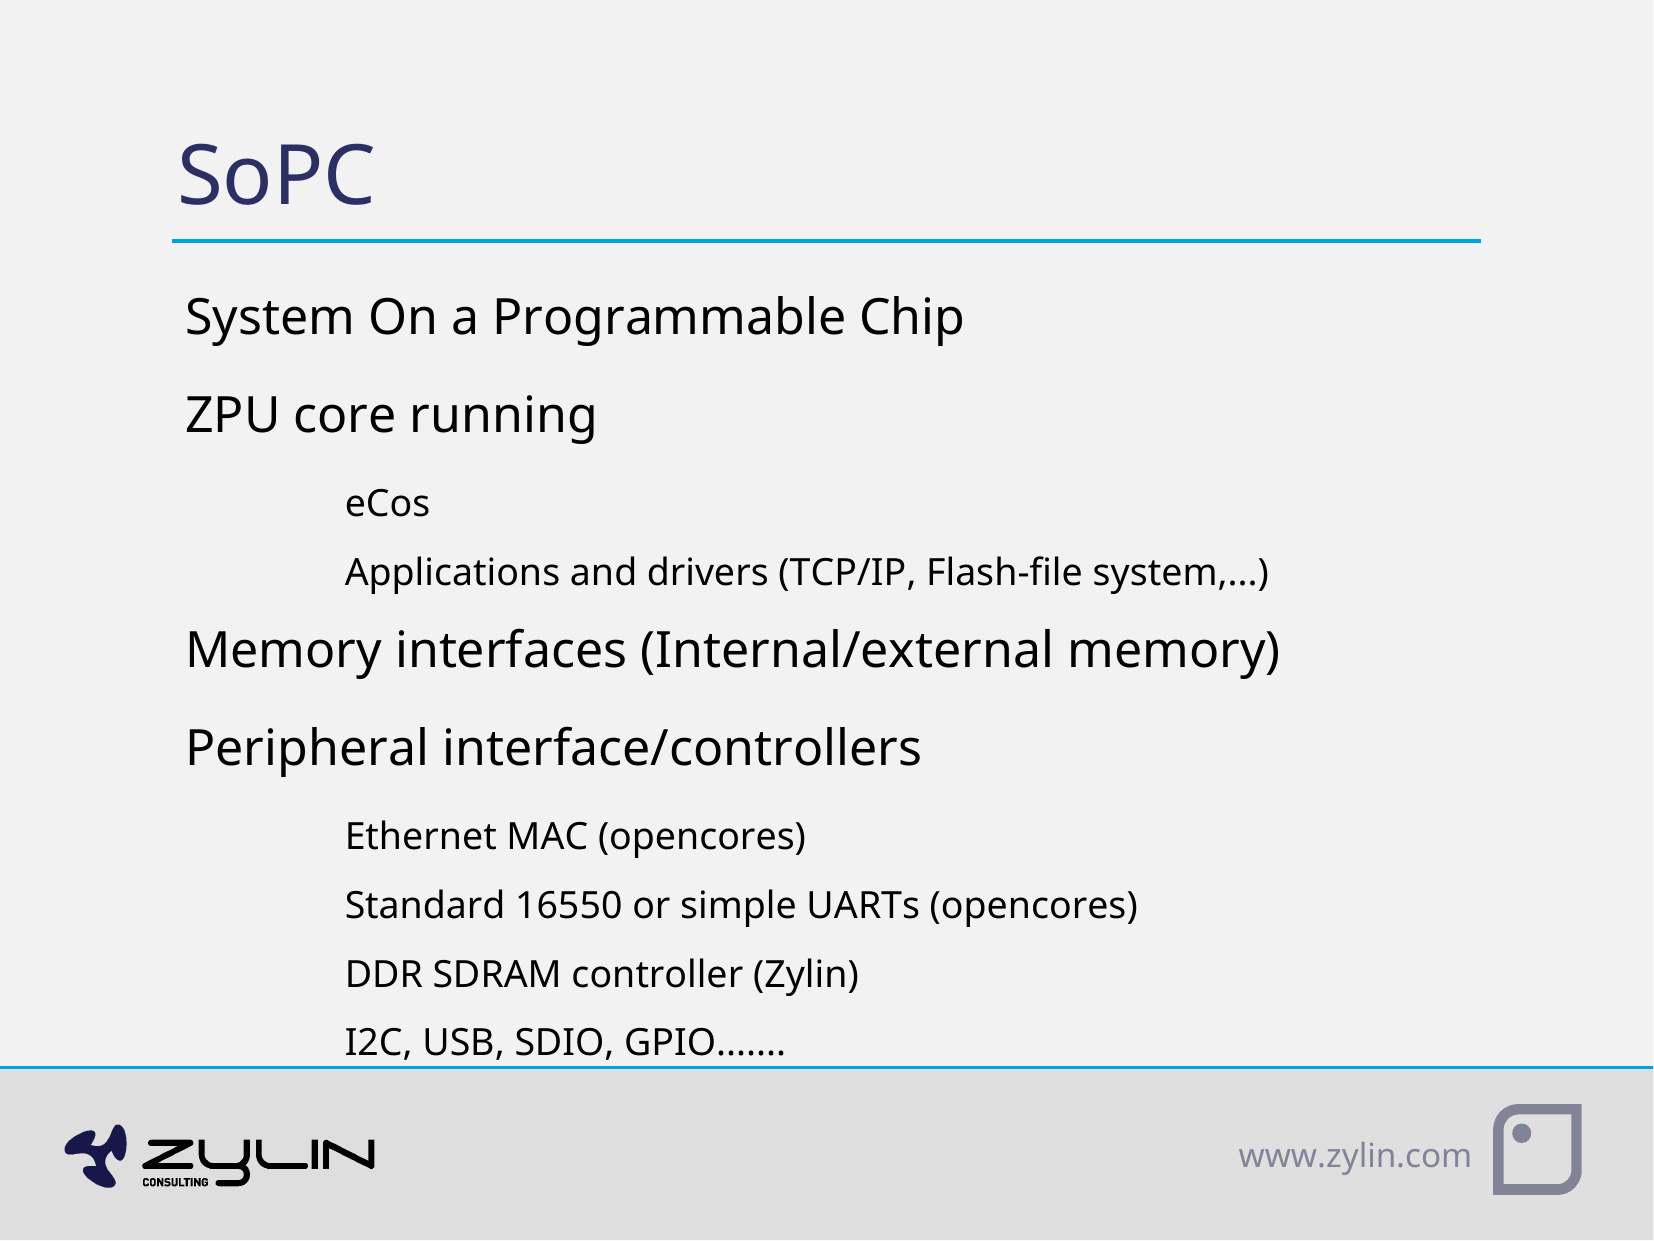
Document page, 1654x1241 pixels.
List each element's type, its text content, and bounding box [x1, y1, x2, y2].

title SoPC [177, 125, 1493, 220]
list System On a Programmable Chip ZPU core running eCos Applications and drivers (TCP/IP, Flash-file system,...) Memory interfaces (Internal/external memory) Peripheral interface/controllers Ethernet MAC (opencores) Standard 16550 or simple UARTs (opencores) DDR SDRAM controller (Zylin) I2C, USB, SDIO, GPIO....... [167, 280, 1495, 1037]
picture [20, 1104, 432, 1200]
